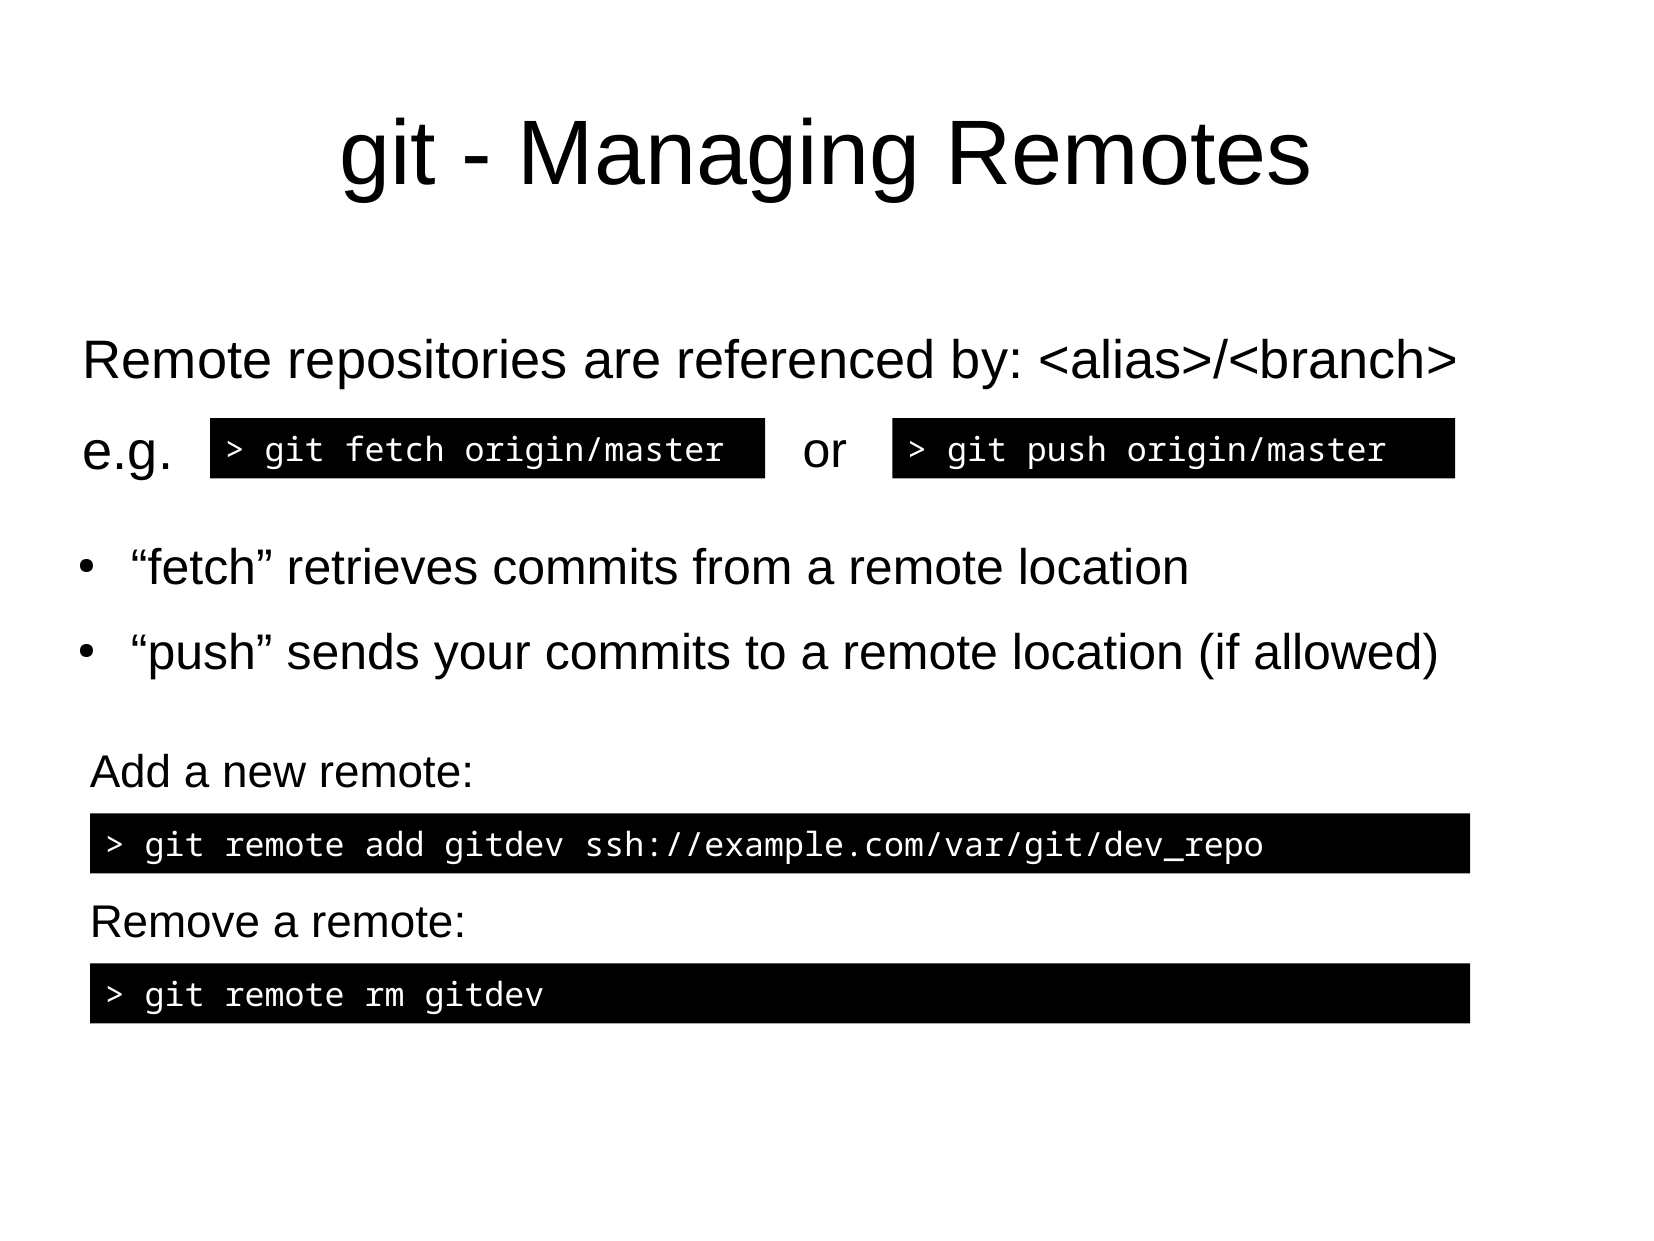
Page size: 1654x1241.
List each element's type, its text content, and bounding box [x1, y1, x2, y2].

text_box or [765, 414, 886, 486]
list “fetch” retrieves commits from a remote location “push” sends your commits to a remote location (if allowed) [60, 538, 1621, 715]
text_box > git push origin/master [892, 418, 1456, 475]
title git - Managing Remotes [82, 49, 1571, 257]
text_box Remove a remote: [75, 888, 571, 955]
text_box > git fetch origin/master [210, 418, 765, 475]
text_box > git remote add gitdev ssh://example.com/var/git/dev_repo [90, 813, 1471, 871]
text_box > git remote rm gitdev [90, 963, 1471, 1021]
list Remote repositories are referenced by: <alias>/<branch> e.g. [82, 330, 1538, 490]
text_box Add a new remote: [75, 738, 571, 805]
